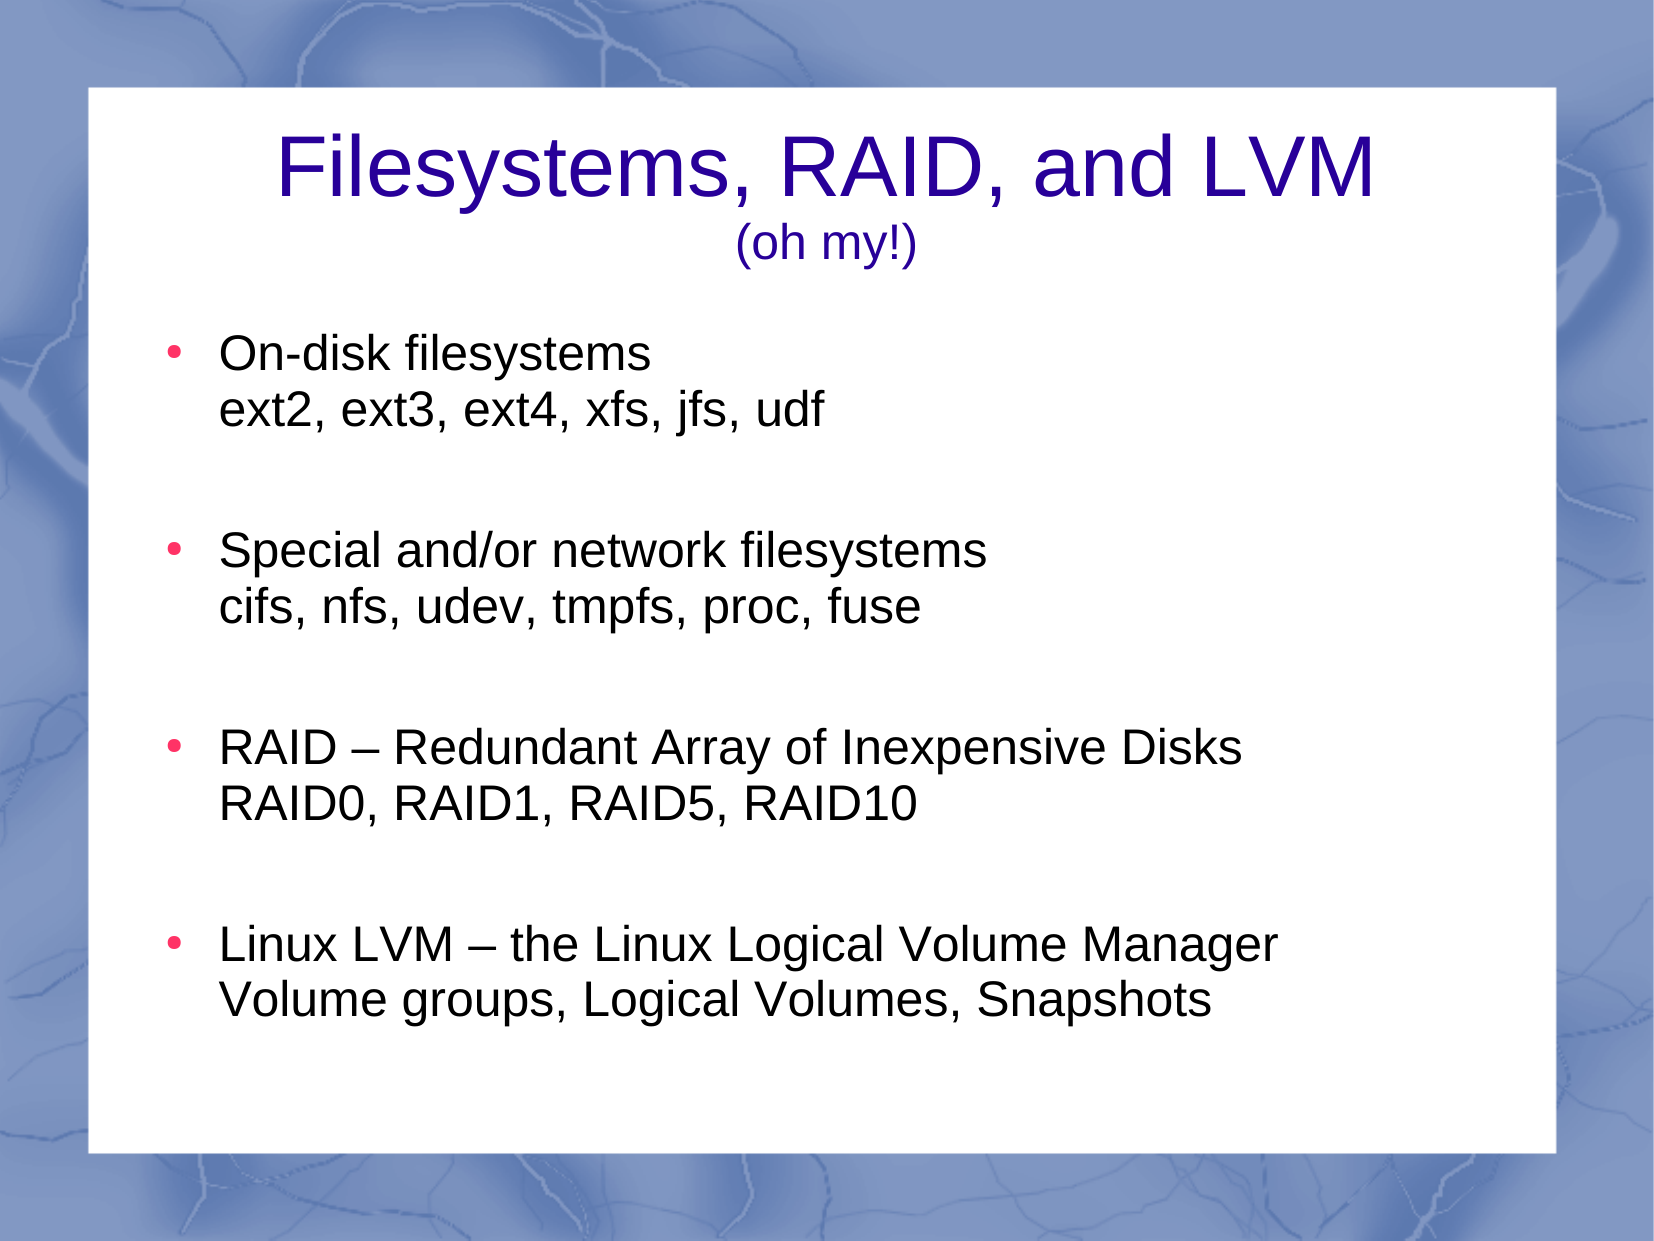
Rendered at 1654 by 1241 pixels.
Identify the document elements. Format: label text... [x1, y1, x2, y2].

title Filesystems, RAID, and LVM (oh my!) [118, 90, 1536, 298]
list On-disk filesystems ext2, ext3, ext4, xfs, jfs, udf Special and/or network filesystems cifs, nfs, udev, tmpfs, proc, fuse RAID – Redundant Array of Inexpensive Disks RAID0, RAID1, RAID5, RAID10 Linux LVM – the Linux Logical Volume Manager Volume groups, Logical Volumes, Snapshots [147, 325, 1506, 1232]
picture [0, 0, 1654, 1241]
